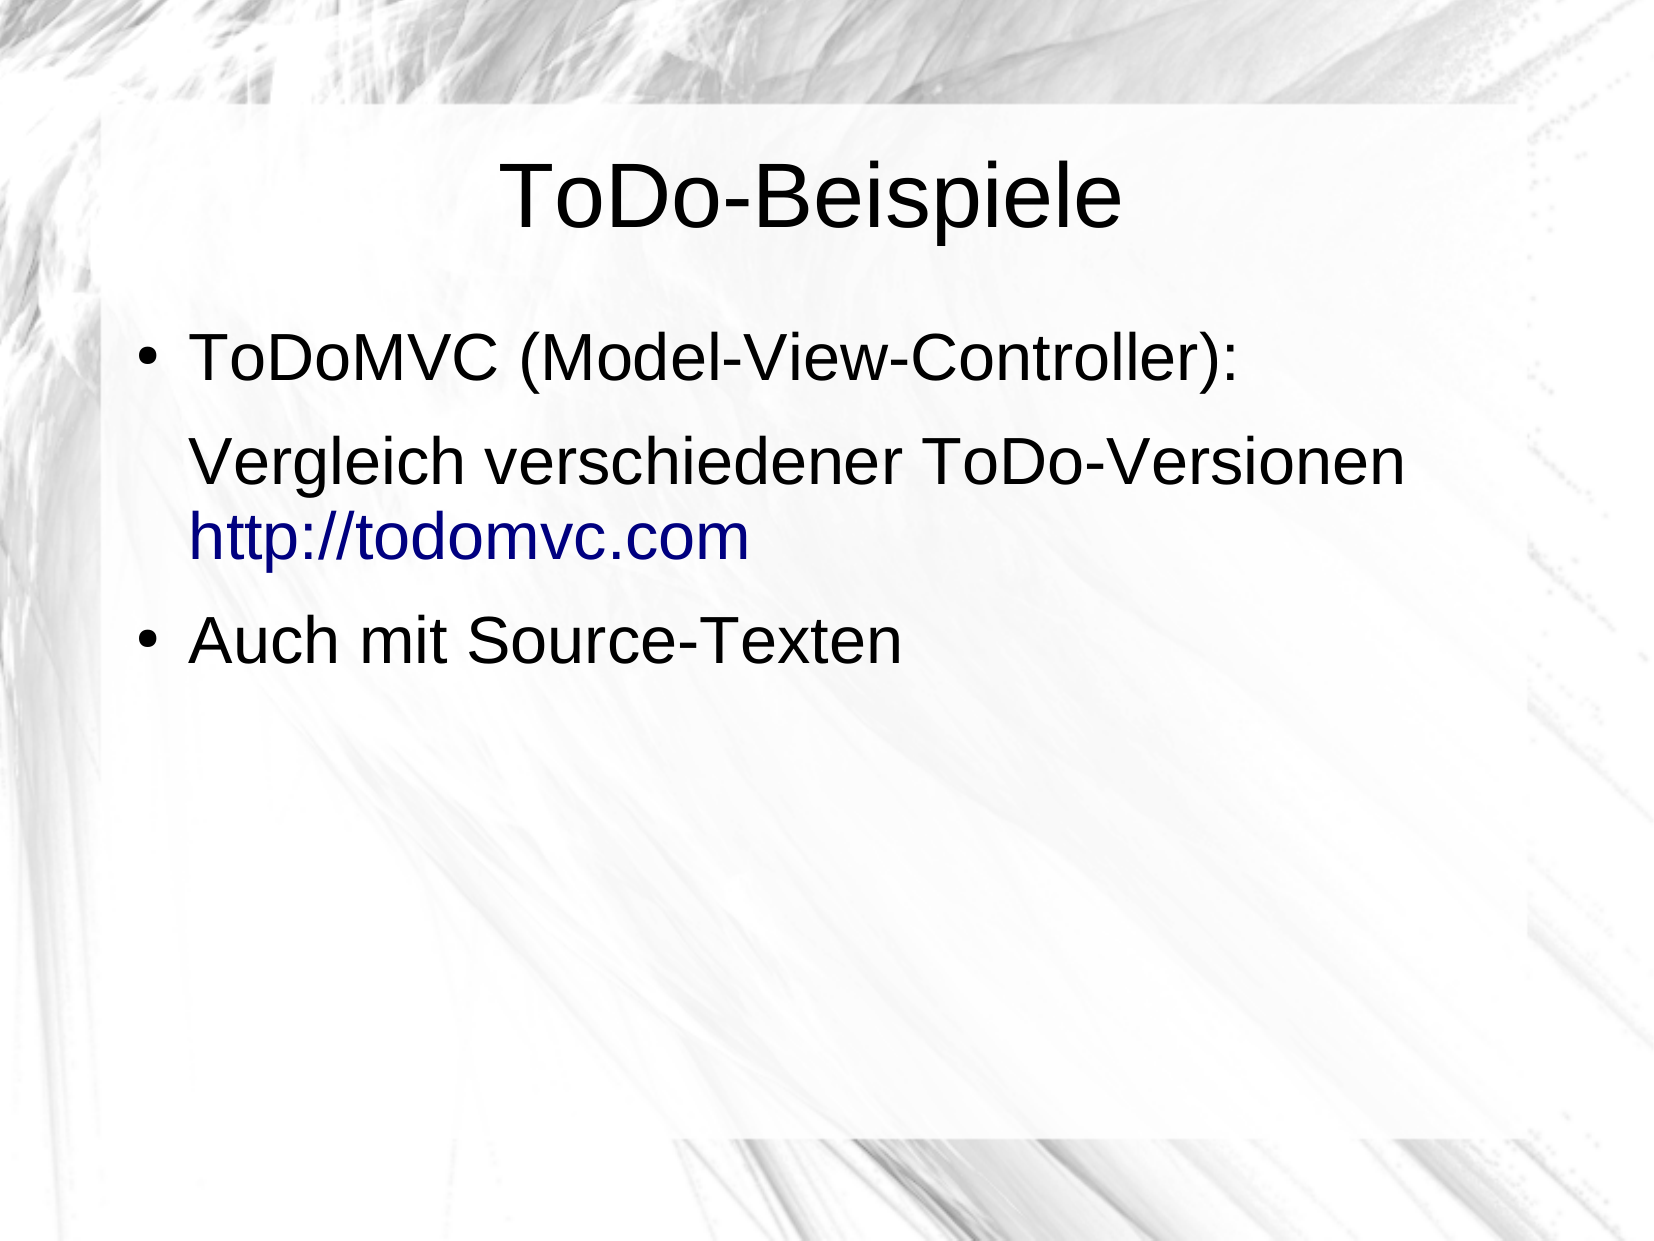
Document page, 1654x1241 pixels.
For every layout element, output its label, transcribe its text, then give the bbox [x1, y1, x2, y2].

title ToDo-Beispiele [118, 112, 1506, 281]
picture [0, 0, 1654, 1241]
list ToDoMVC (Model-View-Controller): Vergleich verschiedener ToDo-Versionen http://todomvc.com Auch mit Source-Texten [118, 319, 1571, 1040]
